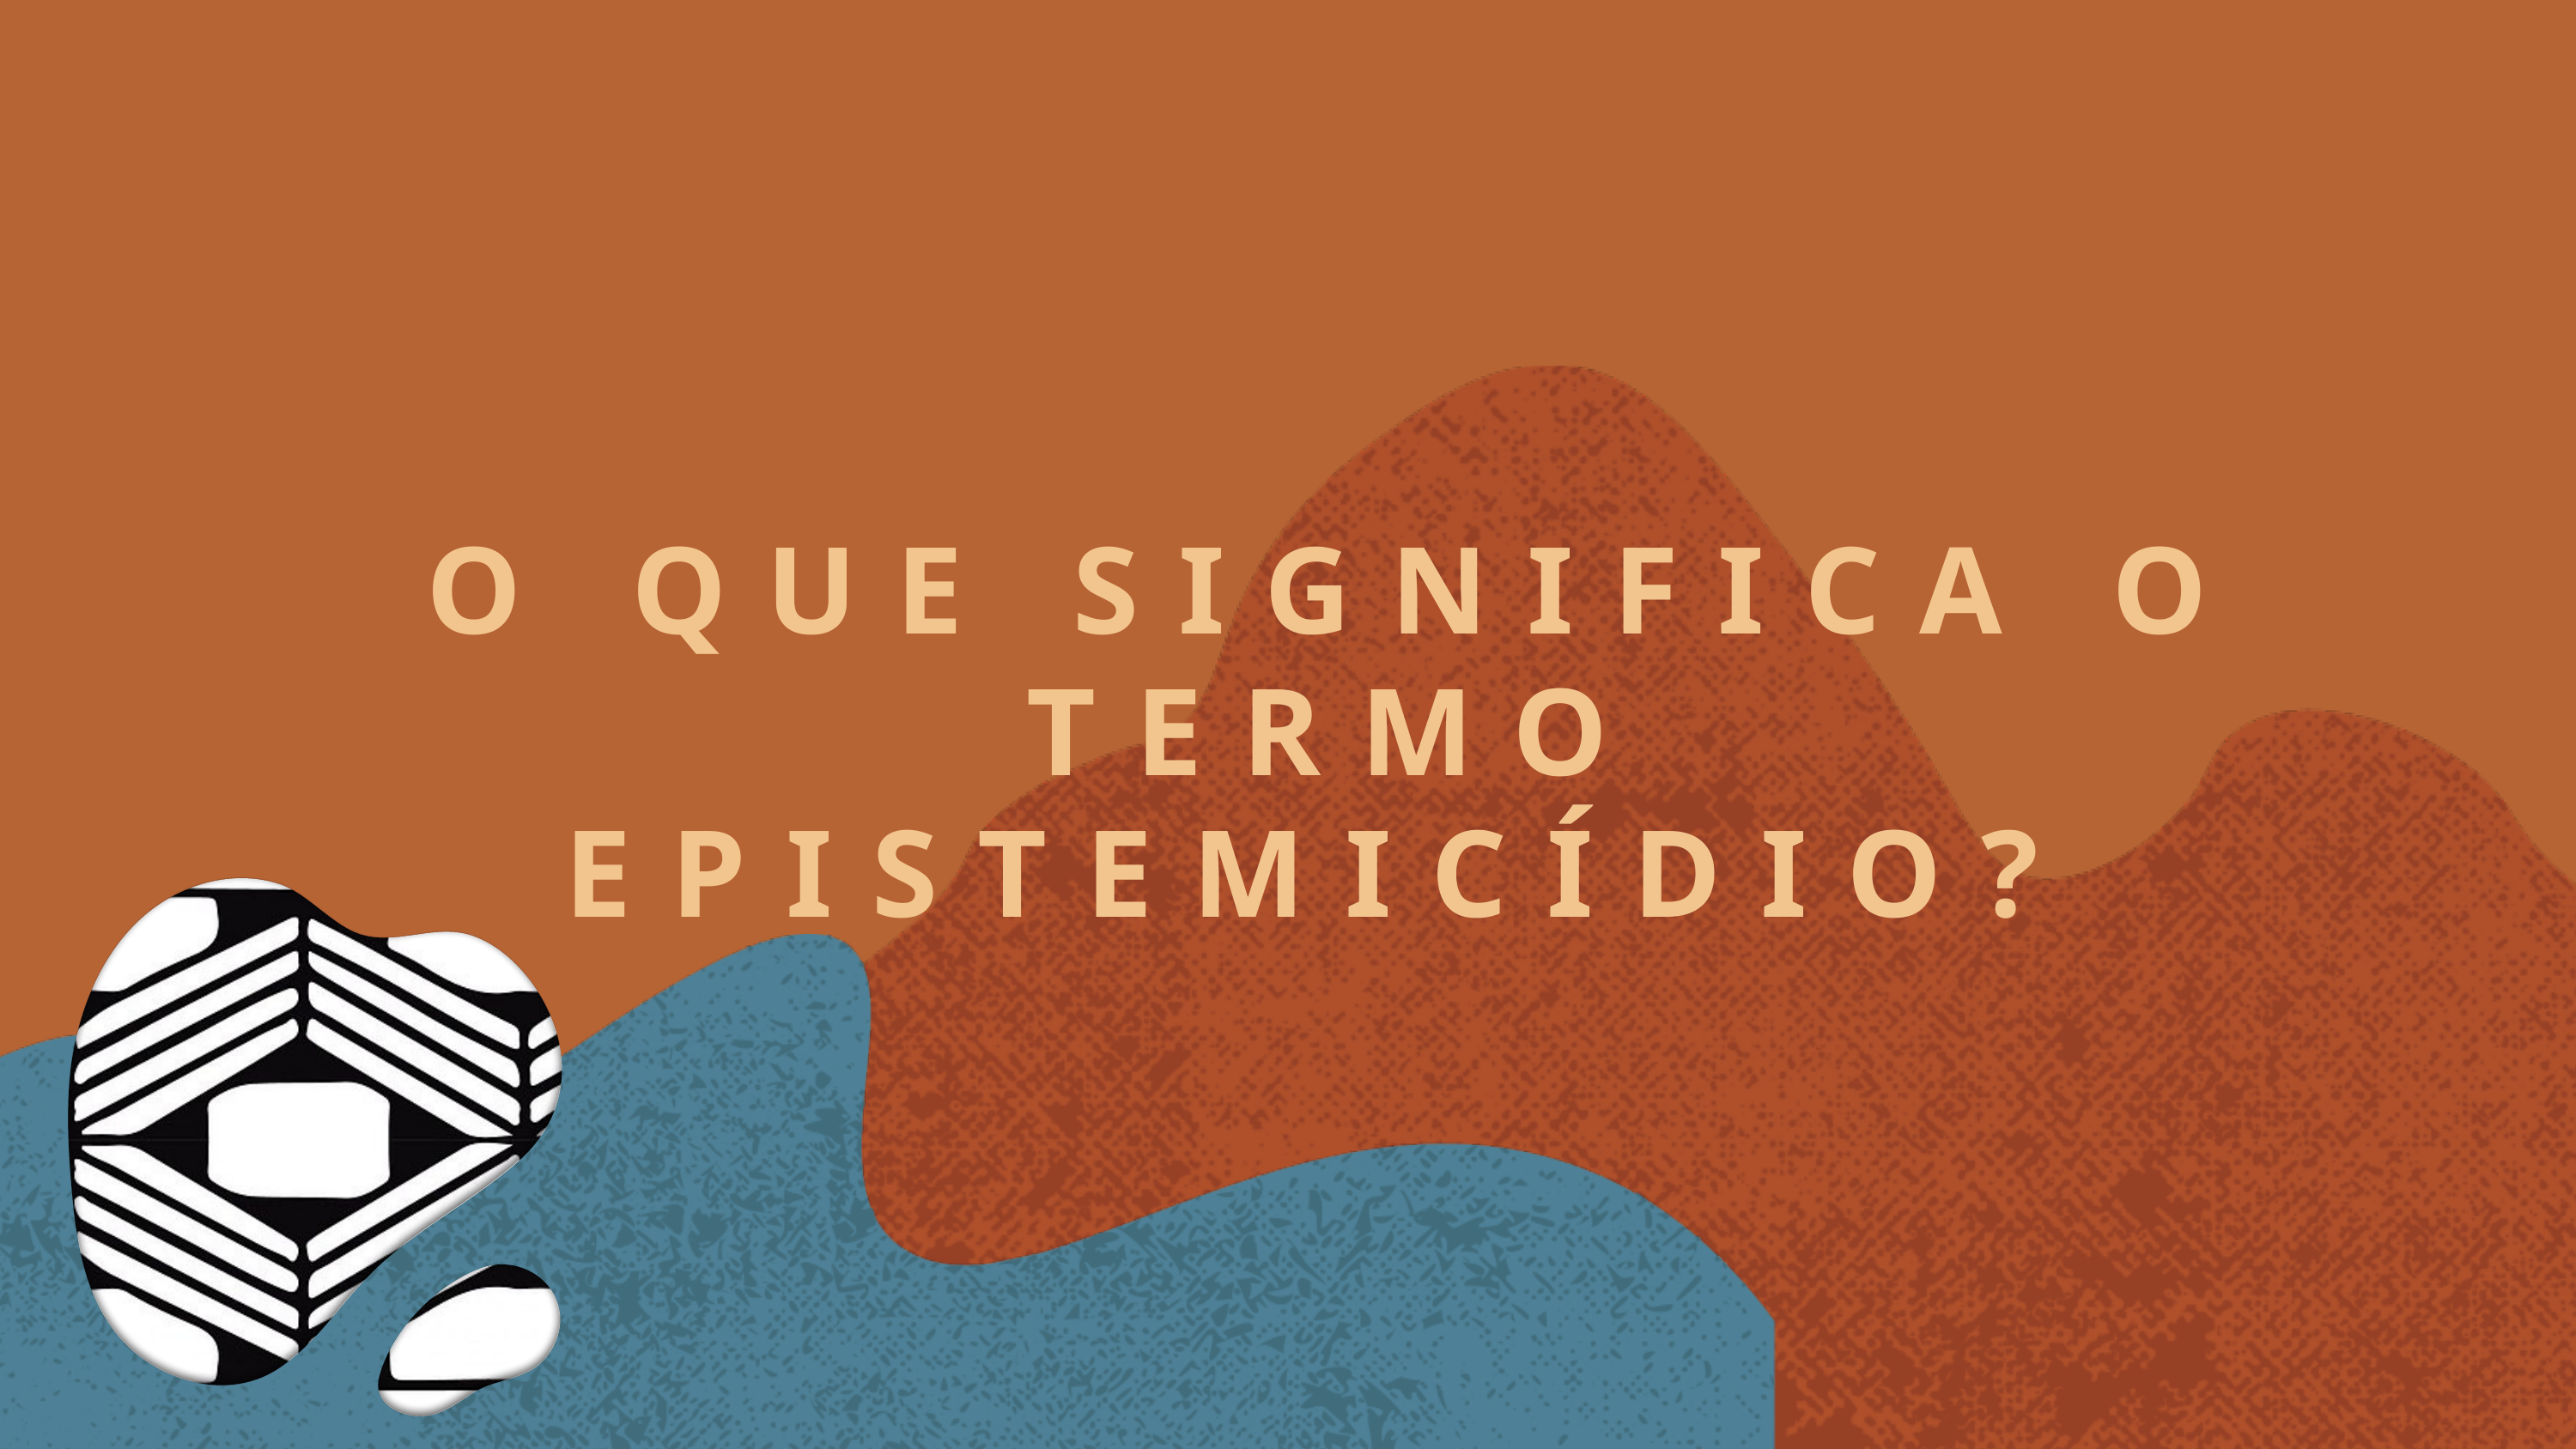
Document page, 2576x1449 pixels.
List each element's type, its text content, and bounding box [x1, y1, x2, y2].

text_box O QUE SIGNIFICA O TERMO EPISTEMICÍDIO? [244, 515, 2432, 942]
text_box [0, 366, 2576, 1449]
